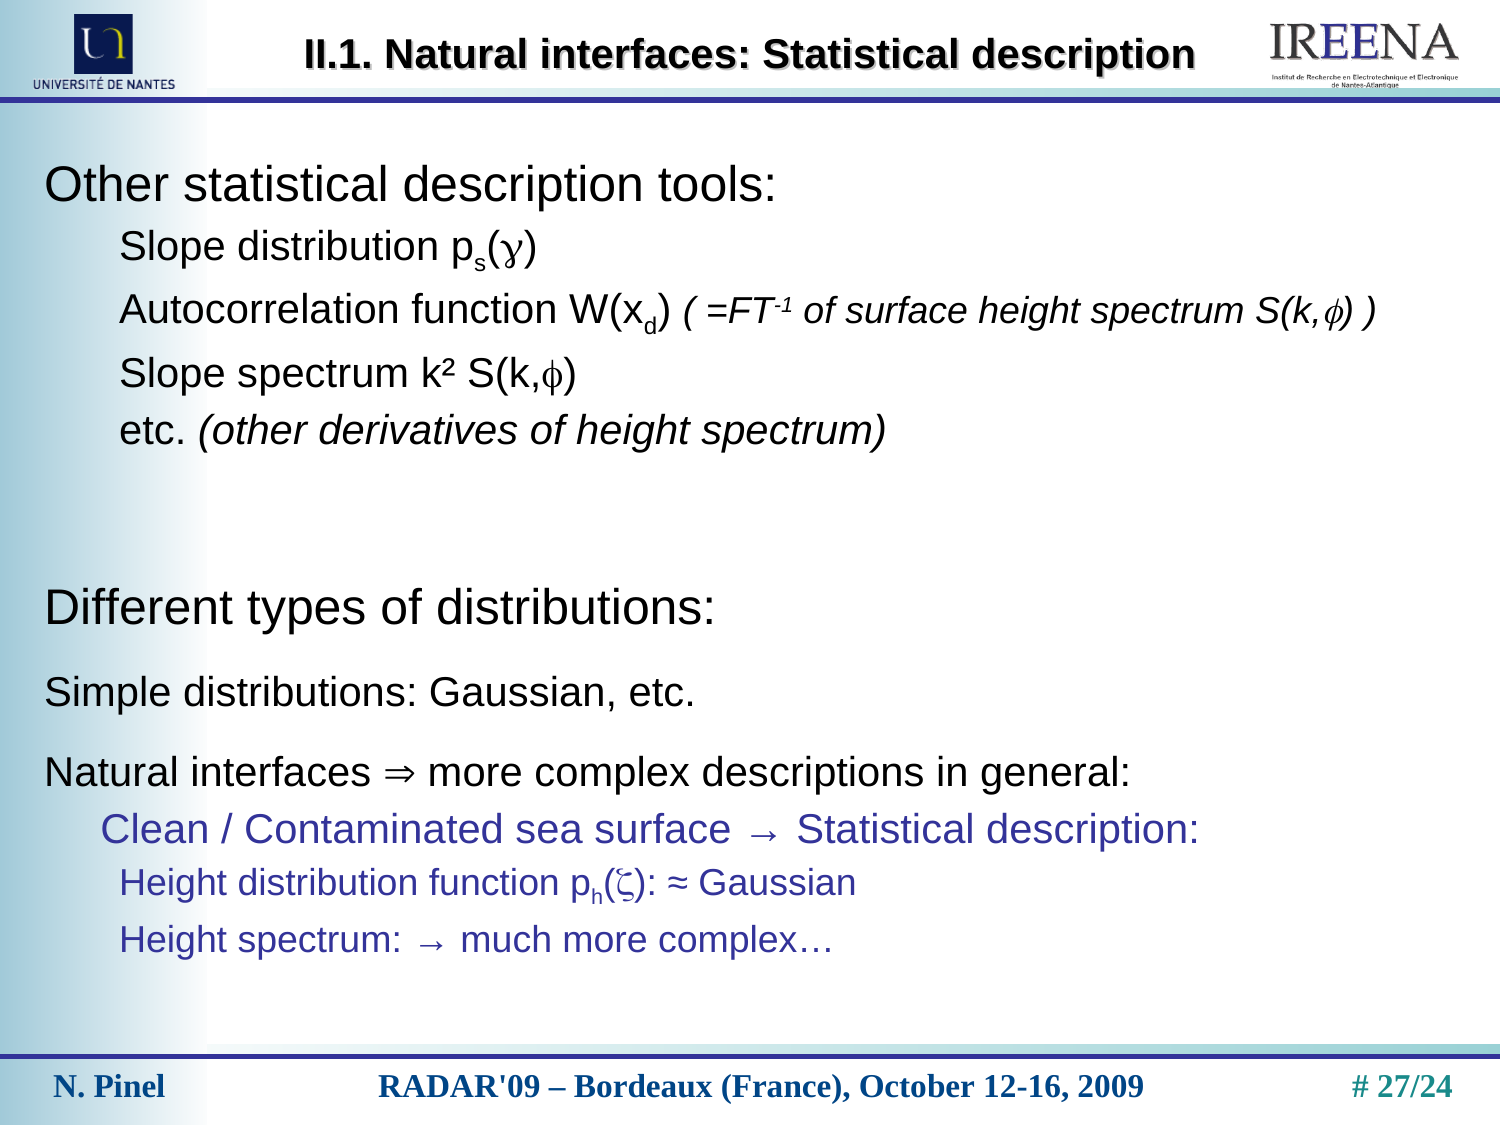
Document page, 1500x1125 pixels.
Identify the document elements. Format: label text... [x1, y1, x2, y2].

title II.1. Natural interfaces: Statistical description [75, 23, 1426, 103]
list Other statistical description tools: Slope distribution ps() Autocorrelation function W(xd) ( =FT-1 of surface height spectrum S(k,) ) Slope spectrum k² S(k,) etc. (other derivatives of height spectrum) Different types of distributions: Simple distributions: Gaussian, etc. Natural interfaces  more complex descriptions in general: Clean / Contaminated sea surface → Statistical description: Height distribution function ph(): ≈ Gaussian Height spectrum: → much more complex… [29, 148, 1459, 1024]
picture [1426, 23, 1459, 89]
picture [29, 14, 178, 95]
